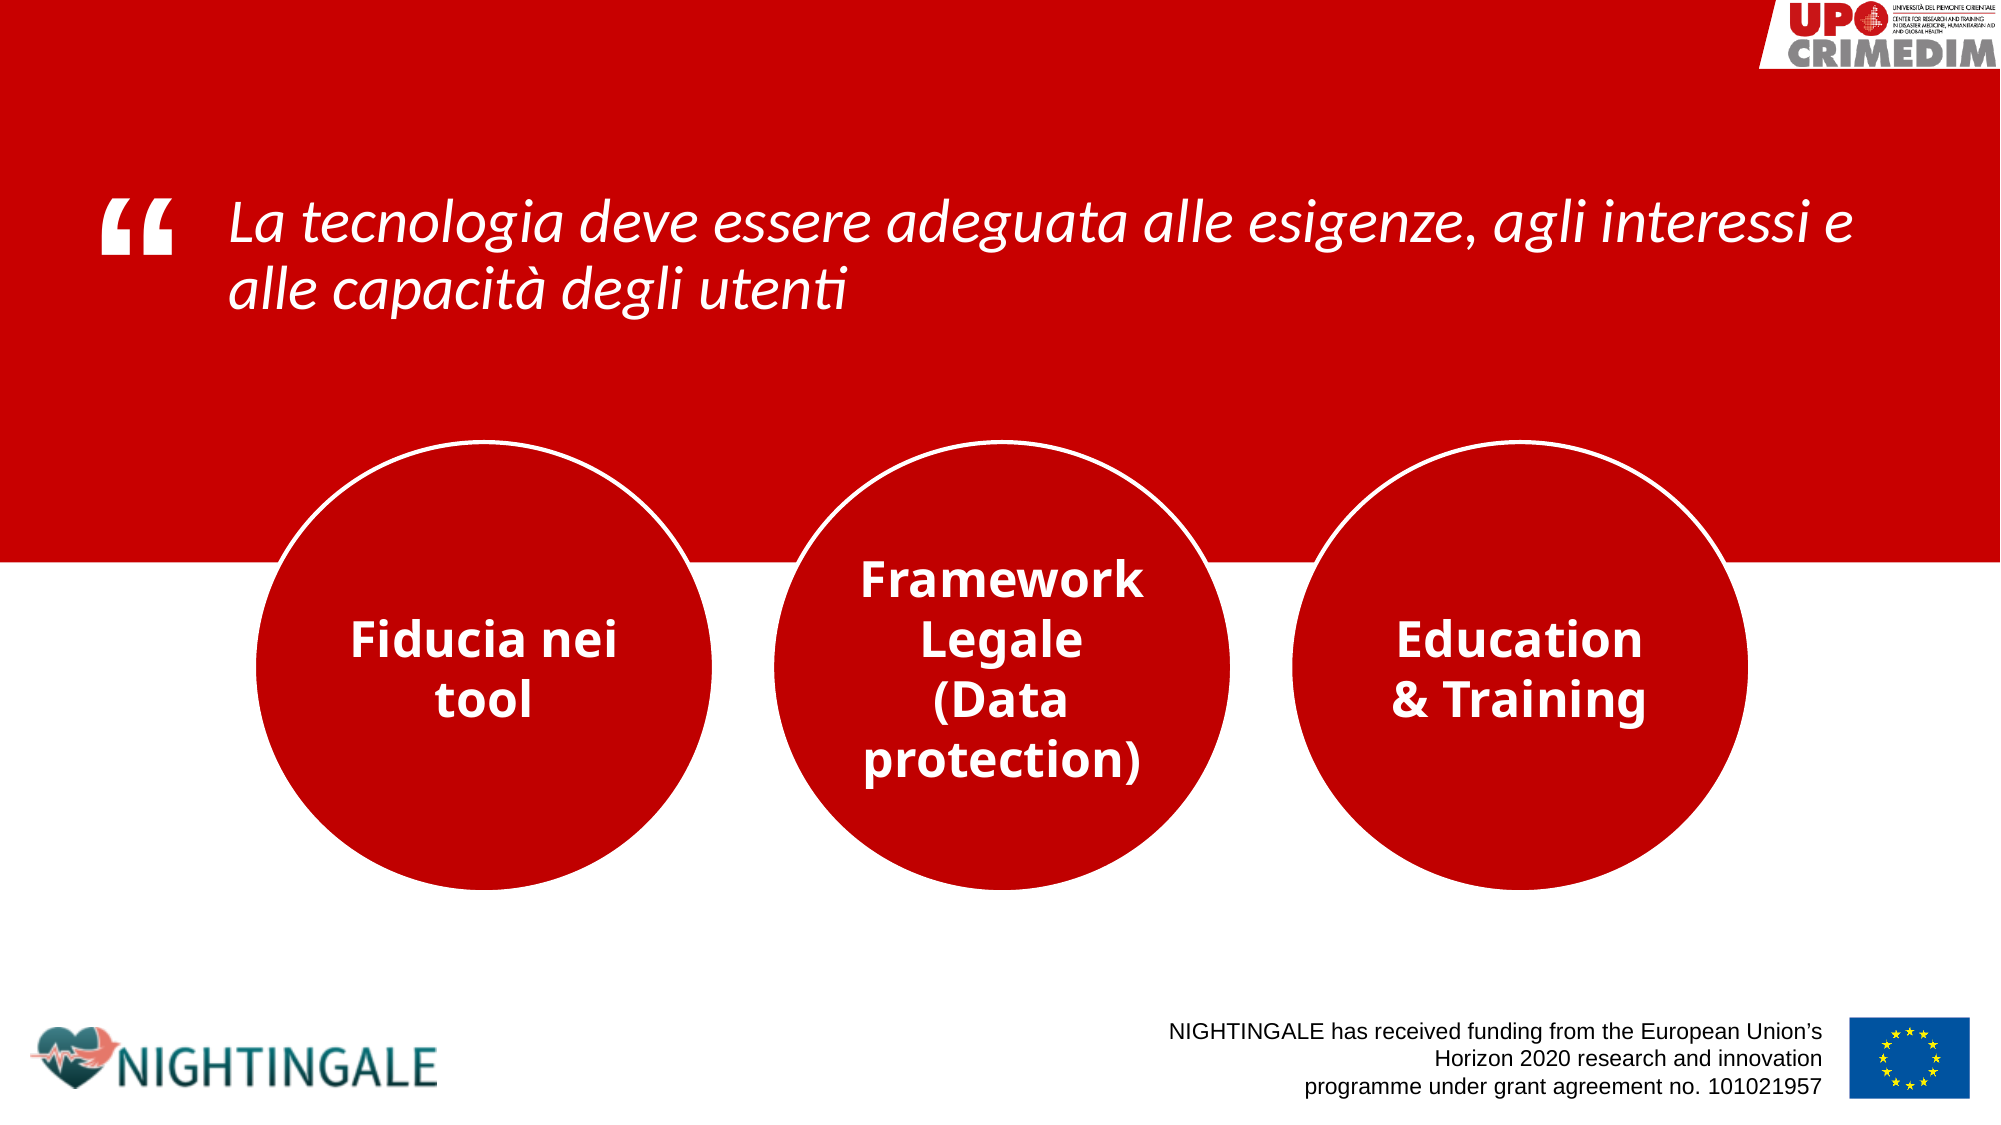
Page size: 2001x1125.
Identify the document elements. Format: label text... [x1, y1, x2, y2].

text_box NIGHTINGALE has received funding from the European Union’s Horizon 2020 research and innovation programme under grant agreement no. 101021957 [1139, 1009, 1838, 1107]
text_box Fiducia nei tool [253, 442, 714, 893]
list La tecnologia deve essere adeguata alle esigenze, agli interessi e alle capacità degli utenti [206, 173, 1914, 624]
picture [1788, 1, 1996, 67]
picture [30, 1027, 437, 1089]
text_box “ [72, 121, 394, 229]
text_box Framework Legale (Data protection) [772, 442, 1233, 893]
text_box Education & Training [1290, 442, 1751, 893]
picture [1849, 1017, 1970, 1099]
text_box [0, 68, 2000, 563]
